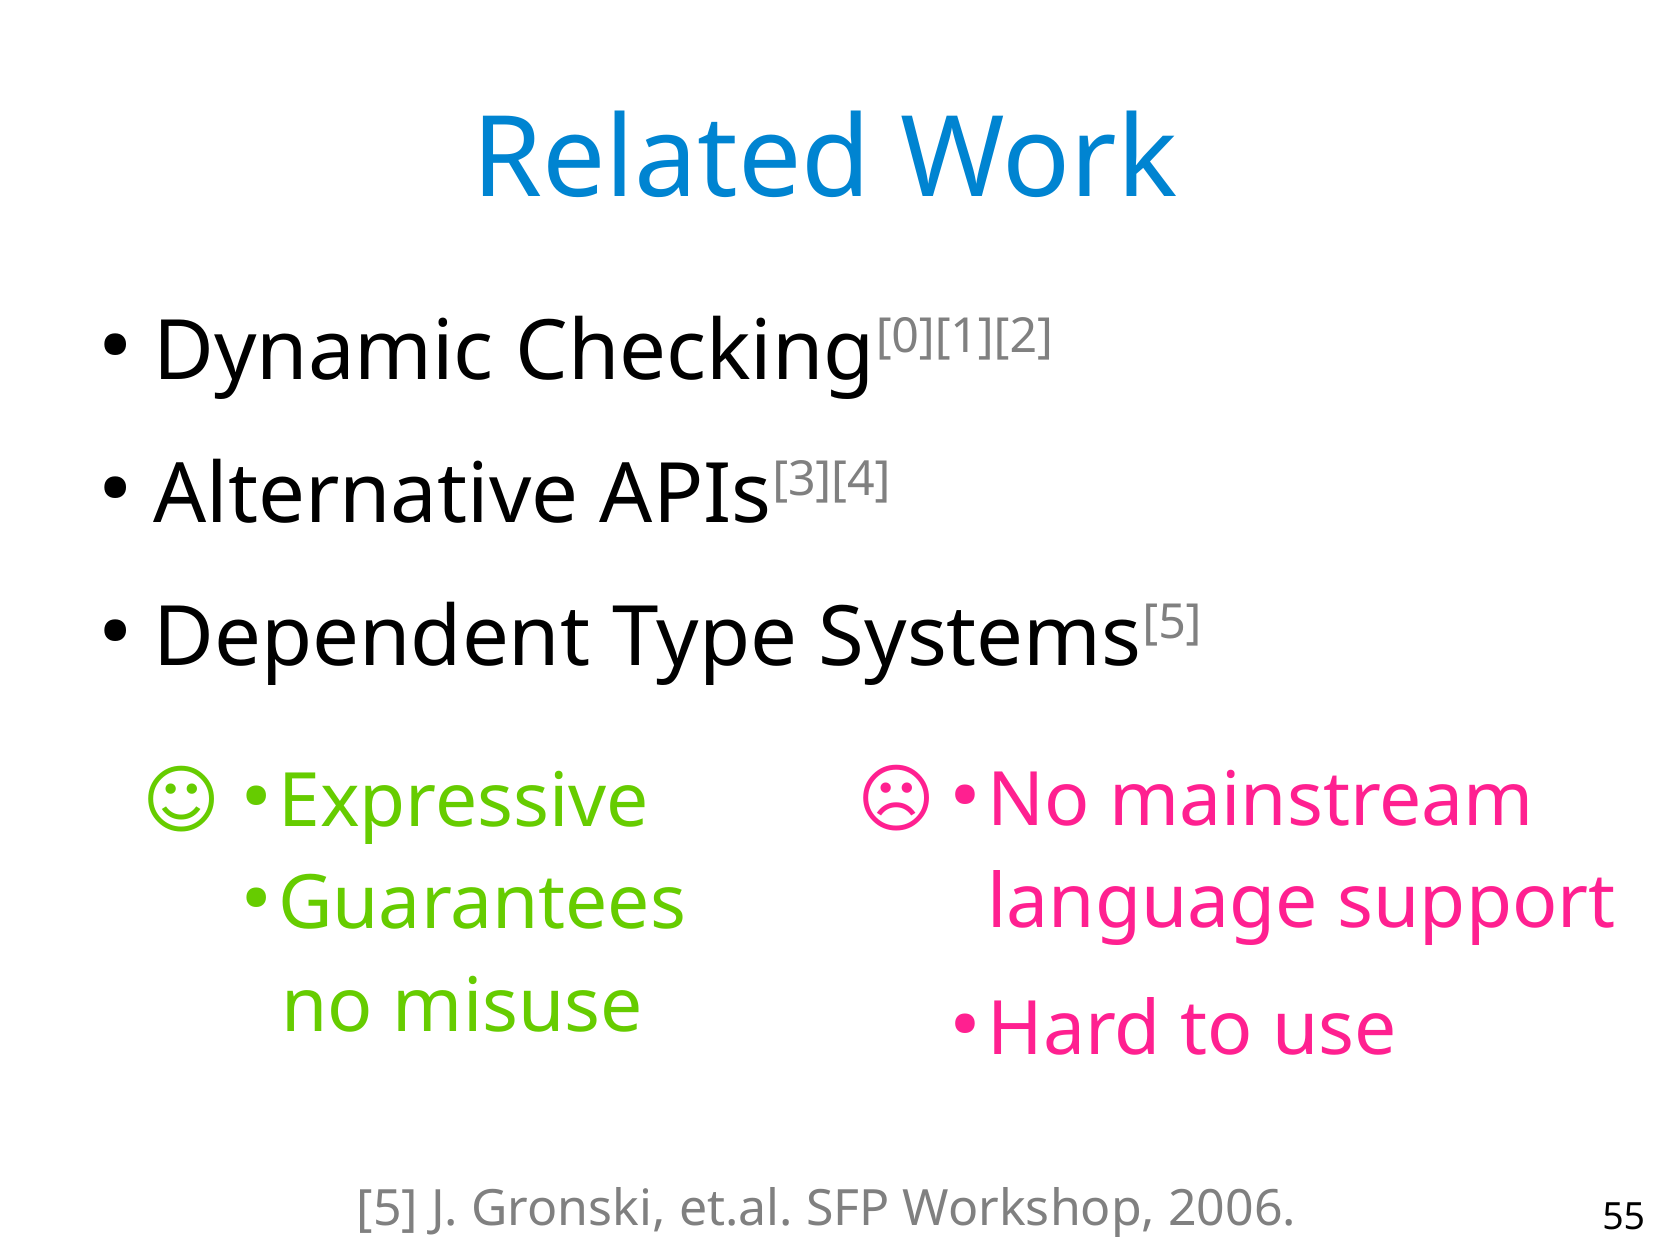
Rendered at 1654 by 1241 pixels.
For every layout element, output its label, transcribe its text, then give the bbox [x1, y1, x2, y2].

text_box ☺ [135, 738, 200, 838]
title [5] J. Gronski, et.al. SFP Workshop, 2006. [0, 1091, 1654, 1241]
title Related Work [60, 49, 1591, 257]
text_box Expressive Guarantees no misuse [200, 738, 678, 1007]
text_box ☹ [849, 737, 908, 837]
list Dynamic Checking[0][1][2] Alternative APIs[3][4] Dependent Type Systems[5] [82, 290, 1571, 1010]
text_box No mainstream language support Hard to use [908, 737, 1654, 1031]
